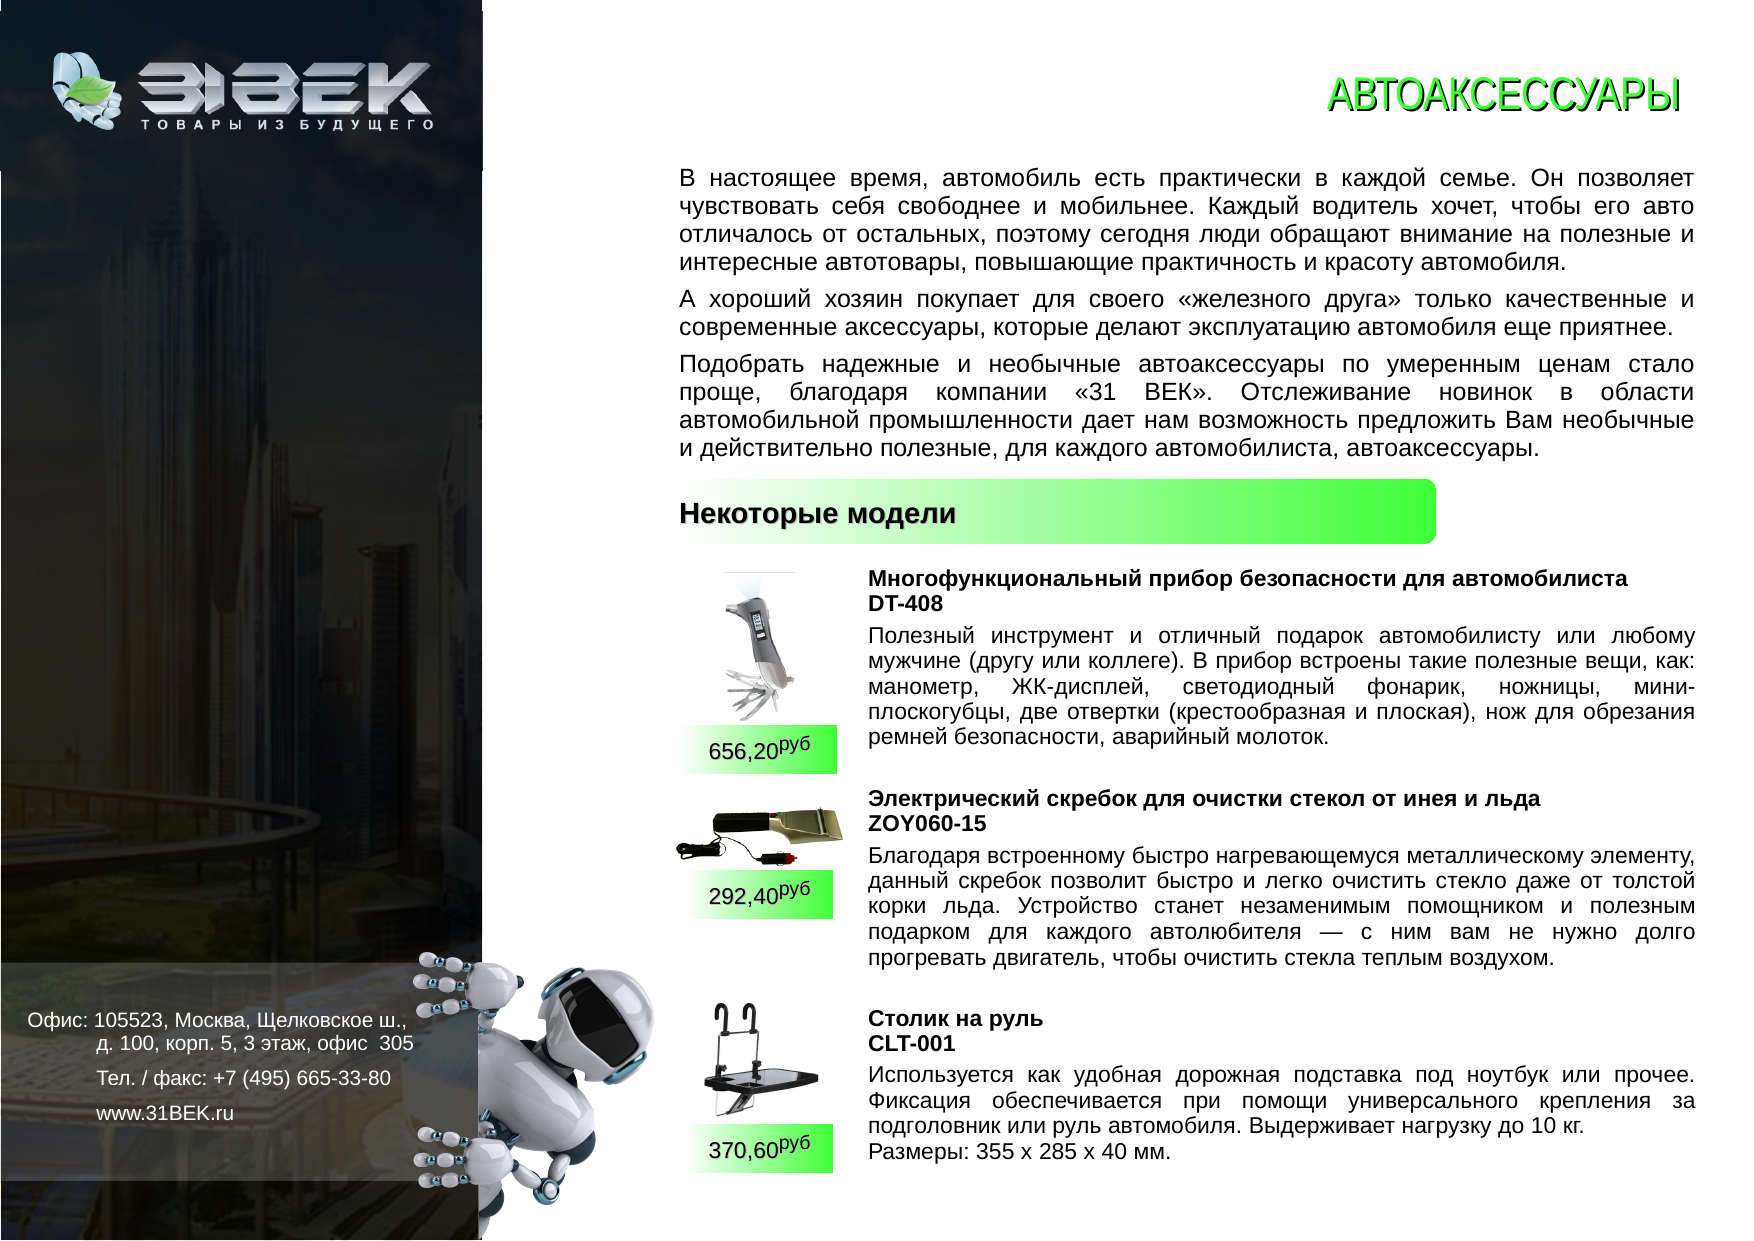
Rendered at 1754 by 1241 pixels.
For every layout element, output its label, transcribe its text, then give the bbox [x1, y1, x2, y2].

picture [699, 997, 820, 1120]
text_box Офис: 105523, Москва, Щелковское ш., д. 100, корп. 5, 3 этаж, офис 305 Тел. / факс: +7 (495) 665-33-80 www.31BEK.ru [0, 1001, 445, 1155]
picture [0, 0, 655, 1241]
picture [676, 806, 843, 866]
text_box В настоящее время, автомобиль есть практически в каждой семье. Он позволяет чувствовать себя свободнее и мобильнее. Каждый водитель хочет, чтобы его авто отличалось от остальных, поэтому сегодня люди обращают внимание на полезные и интересные автотовары, повышающие практичность и красоту автомобиля. А хороший хозяин покупает для своего «железного друга» только качественные и современные аксессуары, которые делают эксплуатацию автомобиля еще приятнее. Подобрать надежные и необычные автоаксессуары по умеренным ценам стало проще, благодаря компании «31 ВЕК». Отслеживание новинок в области автомобильной промышленности дает нам возможность предложить Вам необычные и действительно полезные, для каждого автомобилиста, автоаксессуары. Некоторые модели Многофункциональный прибор безопасности для автомобилиста DT-408 Полезный инструмент и отличный подарок автомобилисту или любому мужчине (другу или коллеге). В прибор встроены такие полезные вещи, как: манометр, ЖК-дисплей, светодиодный фонарик, ножницы, мини-плоскогубцы, две отвертки (крестообразная и плоская), нож для обрезания ремней безопасности, аварийный молоток. Электрический скребок для очистки стекол от инея и льда ZOY060-15 Благодаря встроенному быстро нагревающемуся металлическому элементу, данный скребок позволит быстро и легко очистить стекло даже от толстой корки льда. Устройство станет незаменимым помощником и полезным подарком для каждого автолюбителя — с ним вам не нужно долго прогревать двигатель, чтобы очистить стекла теплым воздухом. Столик на руль CLT-001 Используется как удобная дорожная подставка под ноутбук или прочее. Фиксация обеспечивается при помощи универсального крепления за подголовник или руль автомобиля. Выдерживает нагрузку до 10 кг. Размеры: 355 х 285 х 40 мм. [679, 164, 1697, 1182]
text_box 656,20руб [682, 725, 838, 774]
text_box 292,40руб [686, 870, 833, 919]
picture [724, 572, 795, 721]
text_box АВТОАКСЕССУАРЫ [679, 59, 1695, 112]
text_box 370,60руб [686, 1124, 833, 1173]
